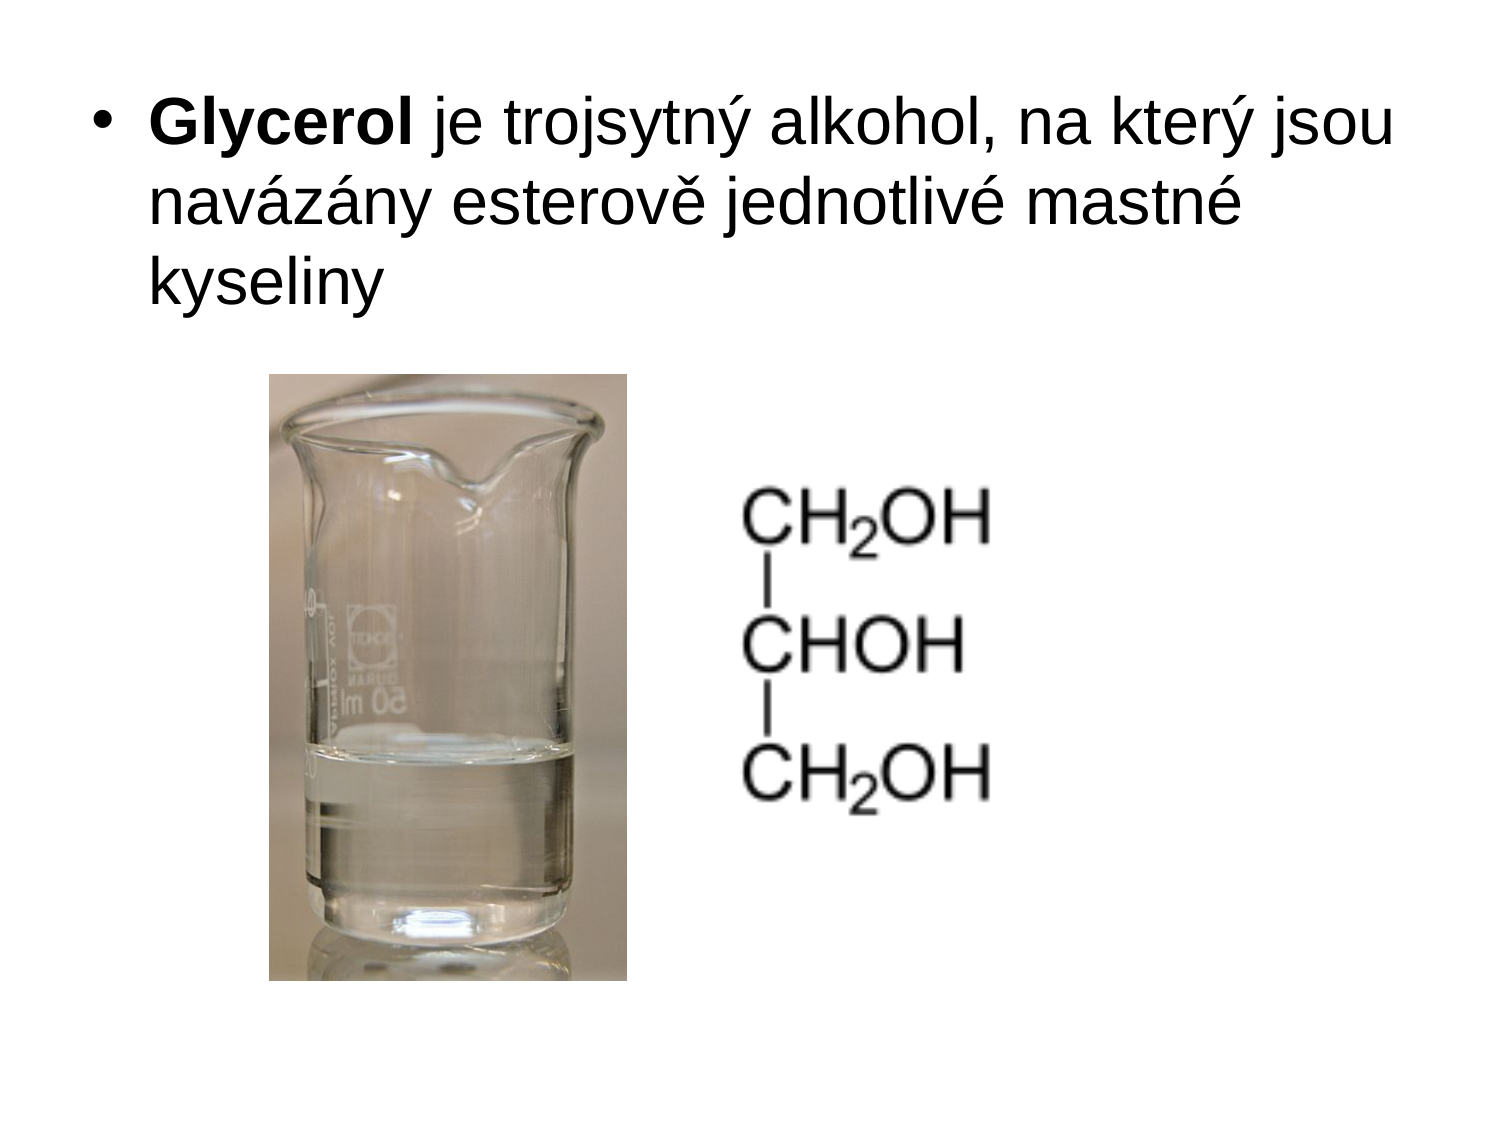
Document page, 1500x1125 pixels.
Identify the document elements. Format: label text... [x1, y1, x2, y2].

picture [269, 374, 627, 981]
list Glycerol je trojsytný alkohol, na který jsou navázány esterově jednotlivé mastné kyseliny [76, 70, 1427, 1010]
picture [738, 480, 997, 823]
